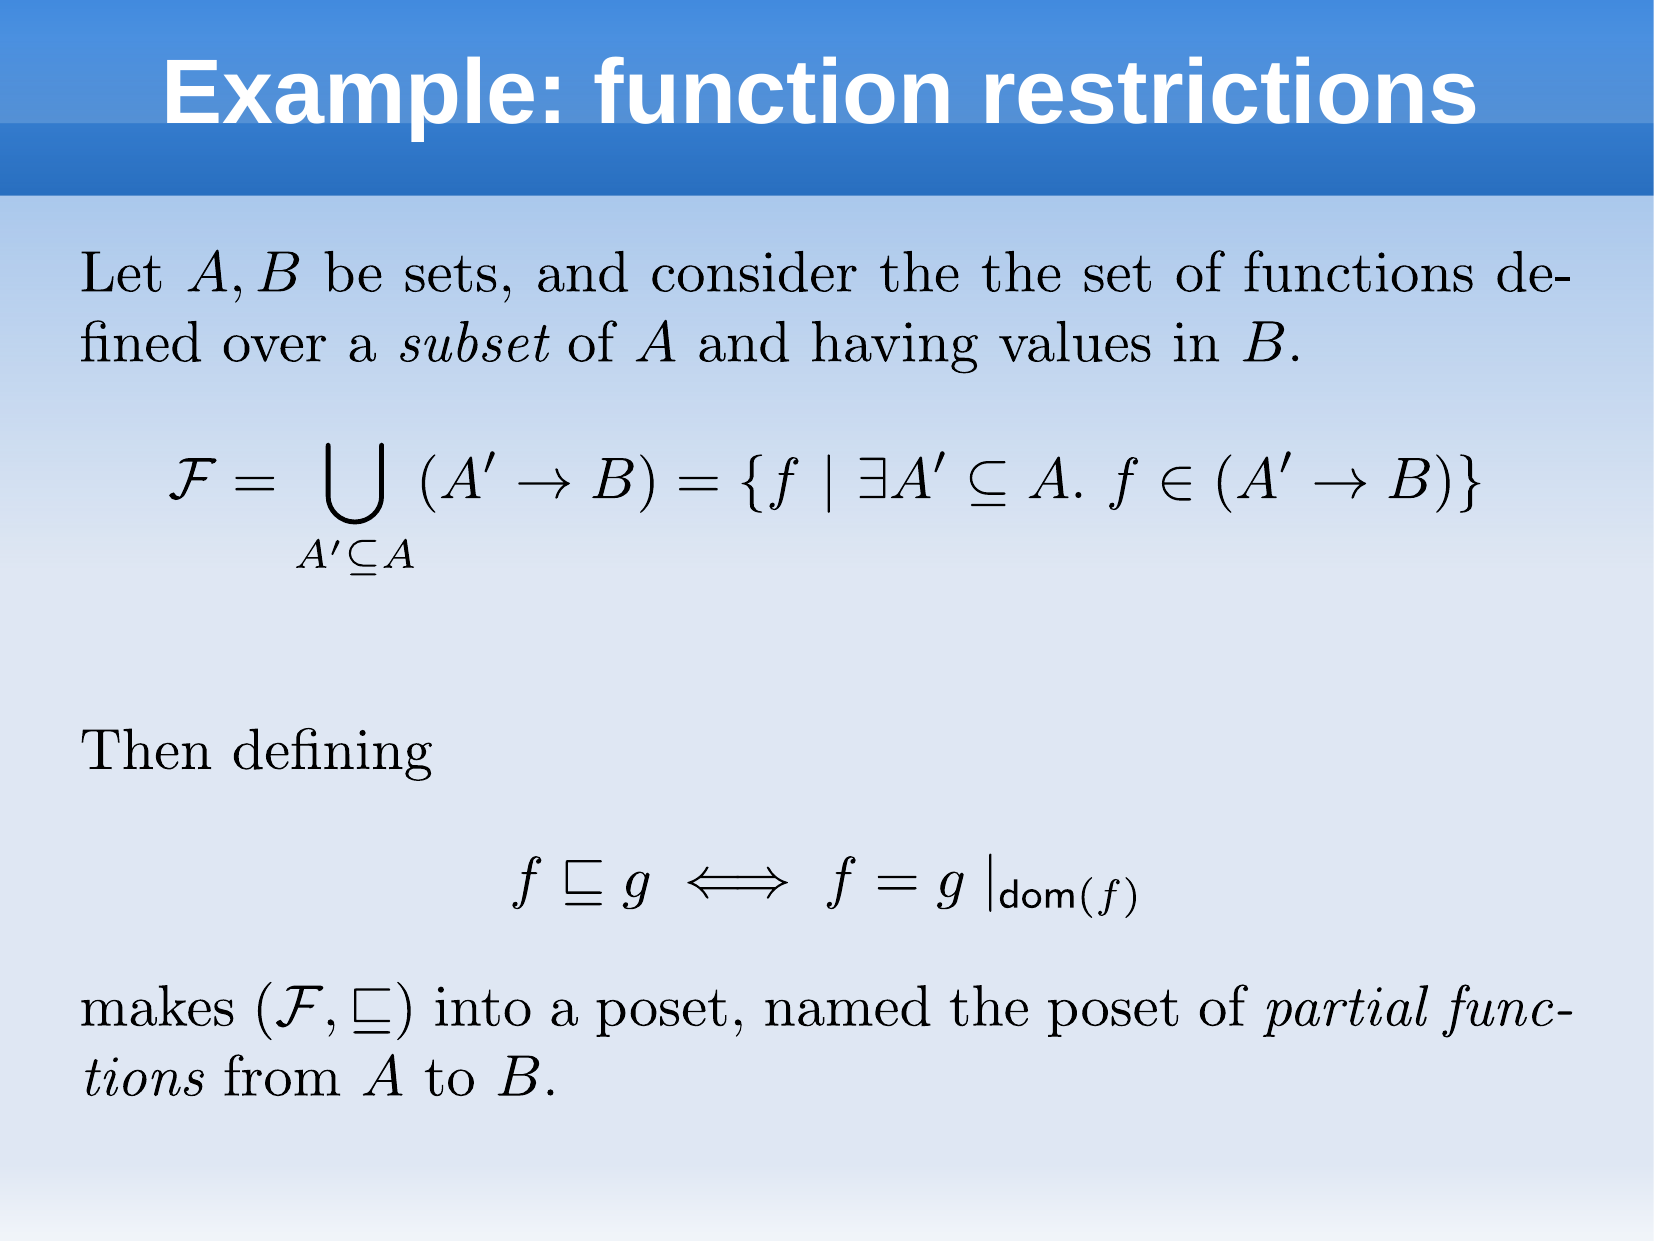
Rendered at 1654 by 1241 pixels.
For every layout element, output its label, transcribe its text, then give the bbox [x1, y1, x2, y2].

picture [0, 0, 1654, 1241]
title Example: function restrictions [76, 0, 1565, 188]
